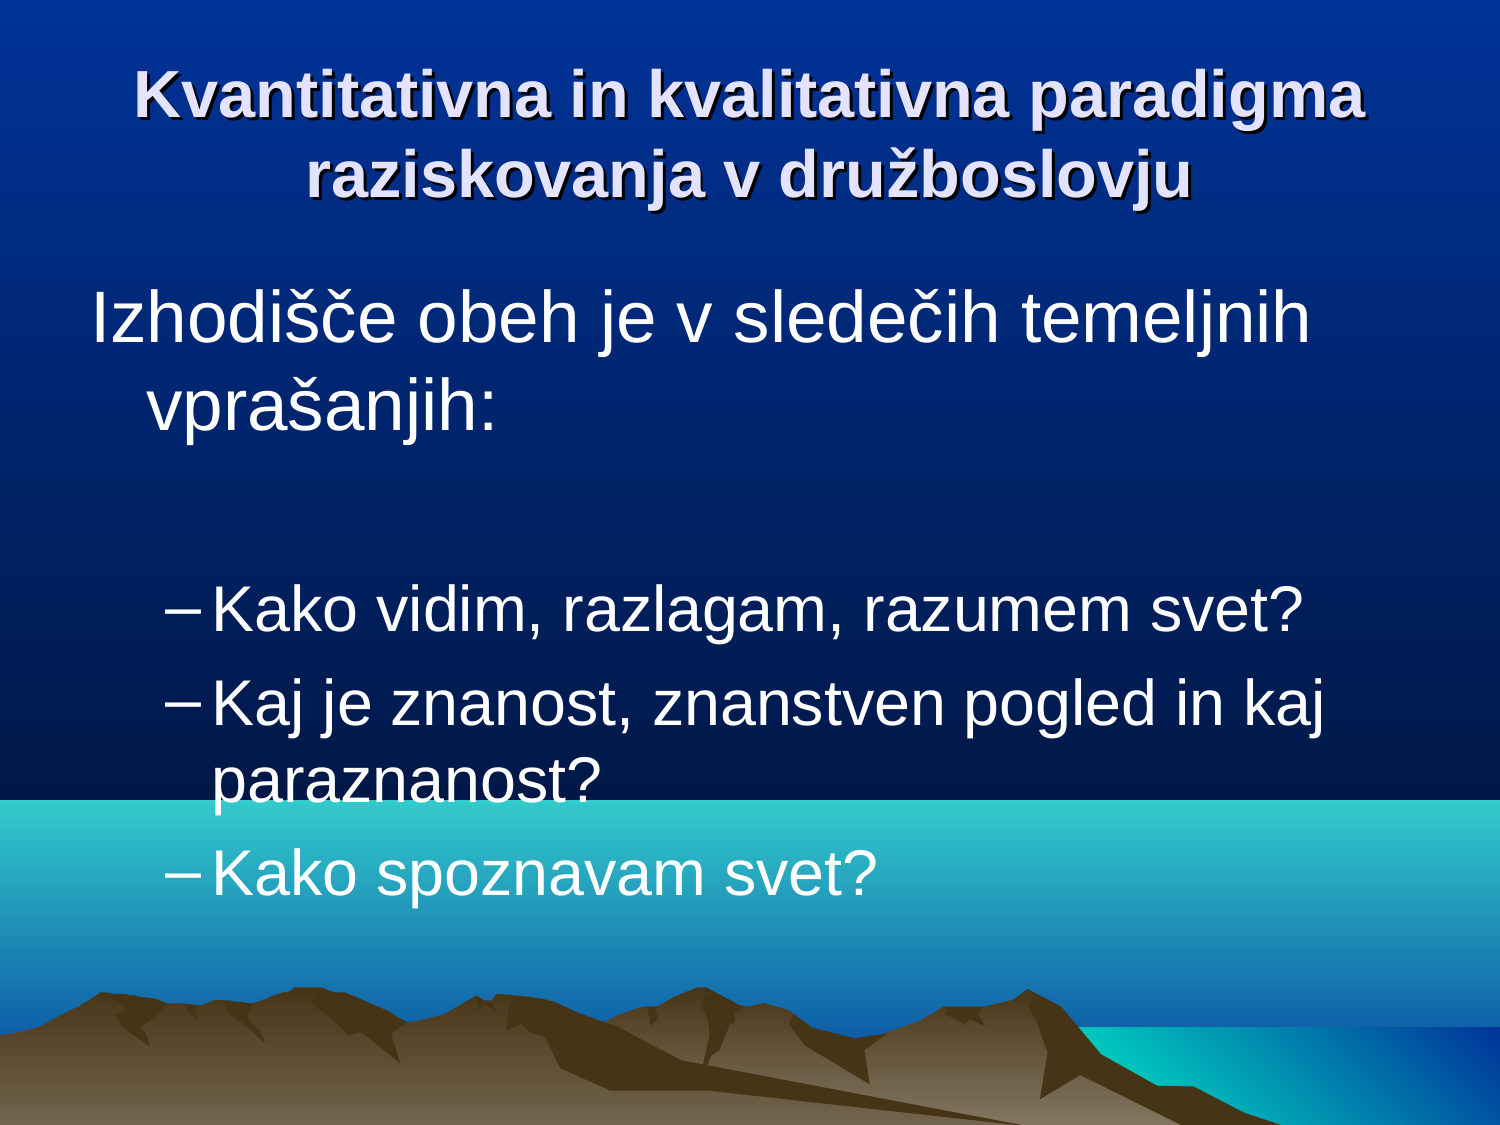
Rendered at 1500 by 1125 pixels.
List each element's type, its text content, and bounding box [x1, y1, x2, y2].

list Izhodišče obeh je v sledečih temeljnih vprašanjih: Kako vidim, razlagam, razumem svet? Kaj je znanost, znanstven pogled in kaj paraznanost? Kako spoznavam svet? [75, 262, 1426, 1011]
title Kvantitativna in kvalitativna paradigma raziskovanja v družboslovju [75, 37, 1426, 225]
